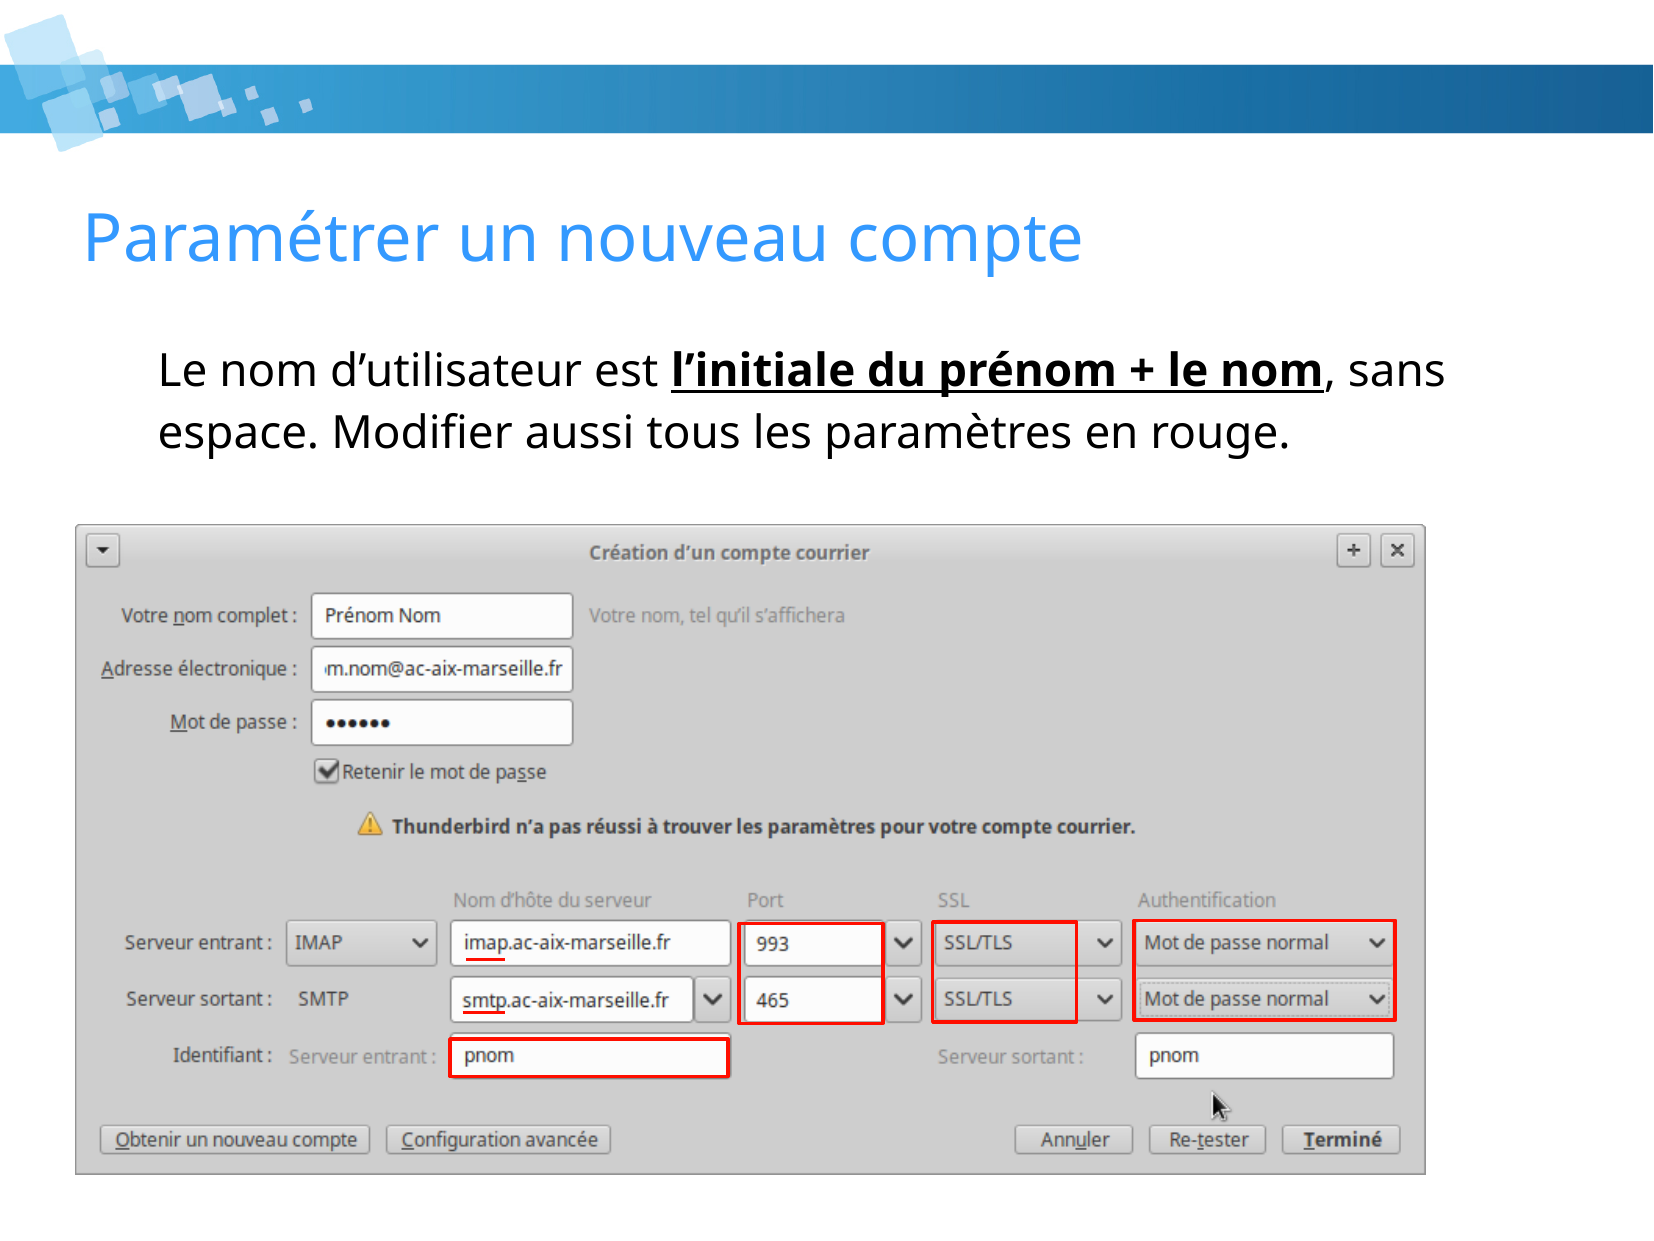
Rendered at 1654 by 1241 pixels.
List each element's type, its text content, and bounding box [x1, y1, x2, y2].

list Le nom d’utilisateur est l’initiale du prénom + le nom, sans espace. Modifier aussi tous les paramètres en rouge. [86, 337, 1576, 445]
picture [0, 0, 1653, 1238]
title Paramétrer un nouveau compte [82, 132, 1571, 340]
